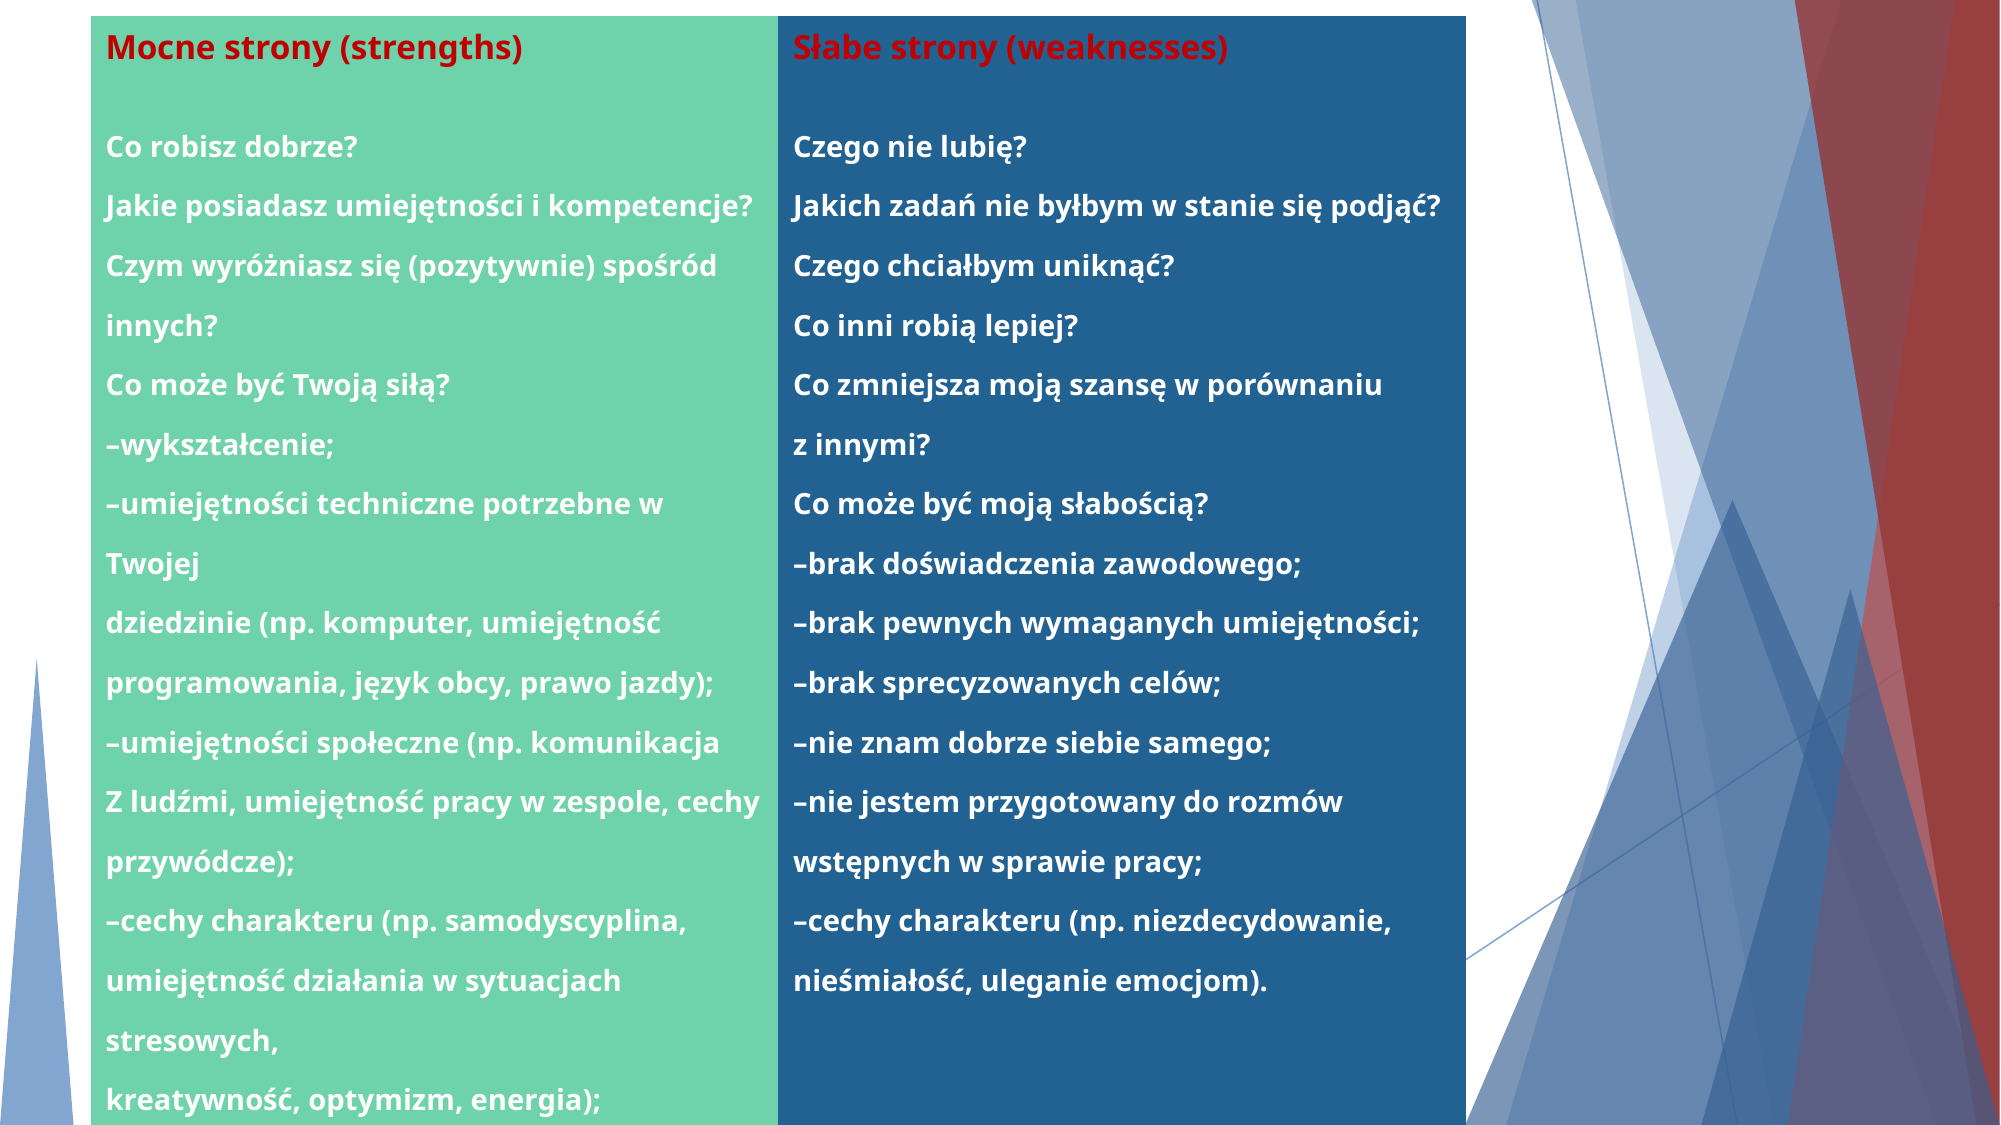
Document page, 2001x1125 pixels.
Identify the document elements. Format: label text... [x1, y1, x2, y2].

table_header Słabe strony (weaknesses) Czego nie lubię? Jakich zadań nie byłbym w stanie się podjąć? Czego chciałbym uniknąć? Co inni robią lepiej? Co zmniejsza moją szansę w porównaniu z innymi? Co może być moją słabością? –brak doświadczenia zawodowego; –brak pewnych wymaganych umiejętności; –brak sprecyzowanych celów; –nie znam dobrze siebie samego; –nie jestem przygotowany do rozmów wstępnych w sprawie pracy; –cechy charakteru (np. niezdecydowanie, nieśmiałość, uleganie emocjom). [778, 16, 1466, 1125]
table_header Mocne strony (strengths) Co robisz dobrze? Jakie posiadasz umiejętności i kompetencje? Czym wyróżniasz się (pozytywnie) spośród innych? Co może być Twoją siłą? –wykształcenie; –umiejętności techniczne potrzebne w Twojej dziedzinie (np. komputer, umiejętność programowania, język obcy, prawo jazdy); –umiejętności społeczne (np. komunikacja Z ludźmi, umiejętność pracy w zespole, cechy przywódcze); –cechy charakteru (np. samodyscyplina, umiejętność działania w sytuacjach stresowych, kreatywność, optymizm, energia); –dobry kontakt z potencjalnym pracodawcą, z organizacjami zawodowymi; –dobre zdrowie [91, 16, 778, 1125]
